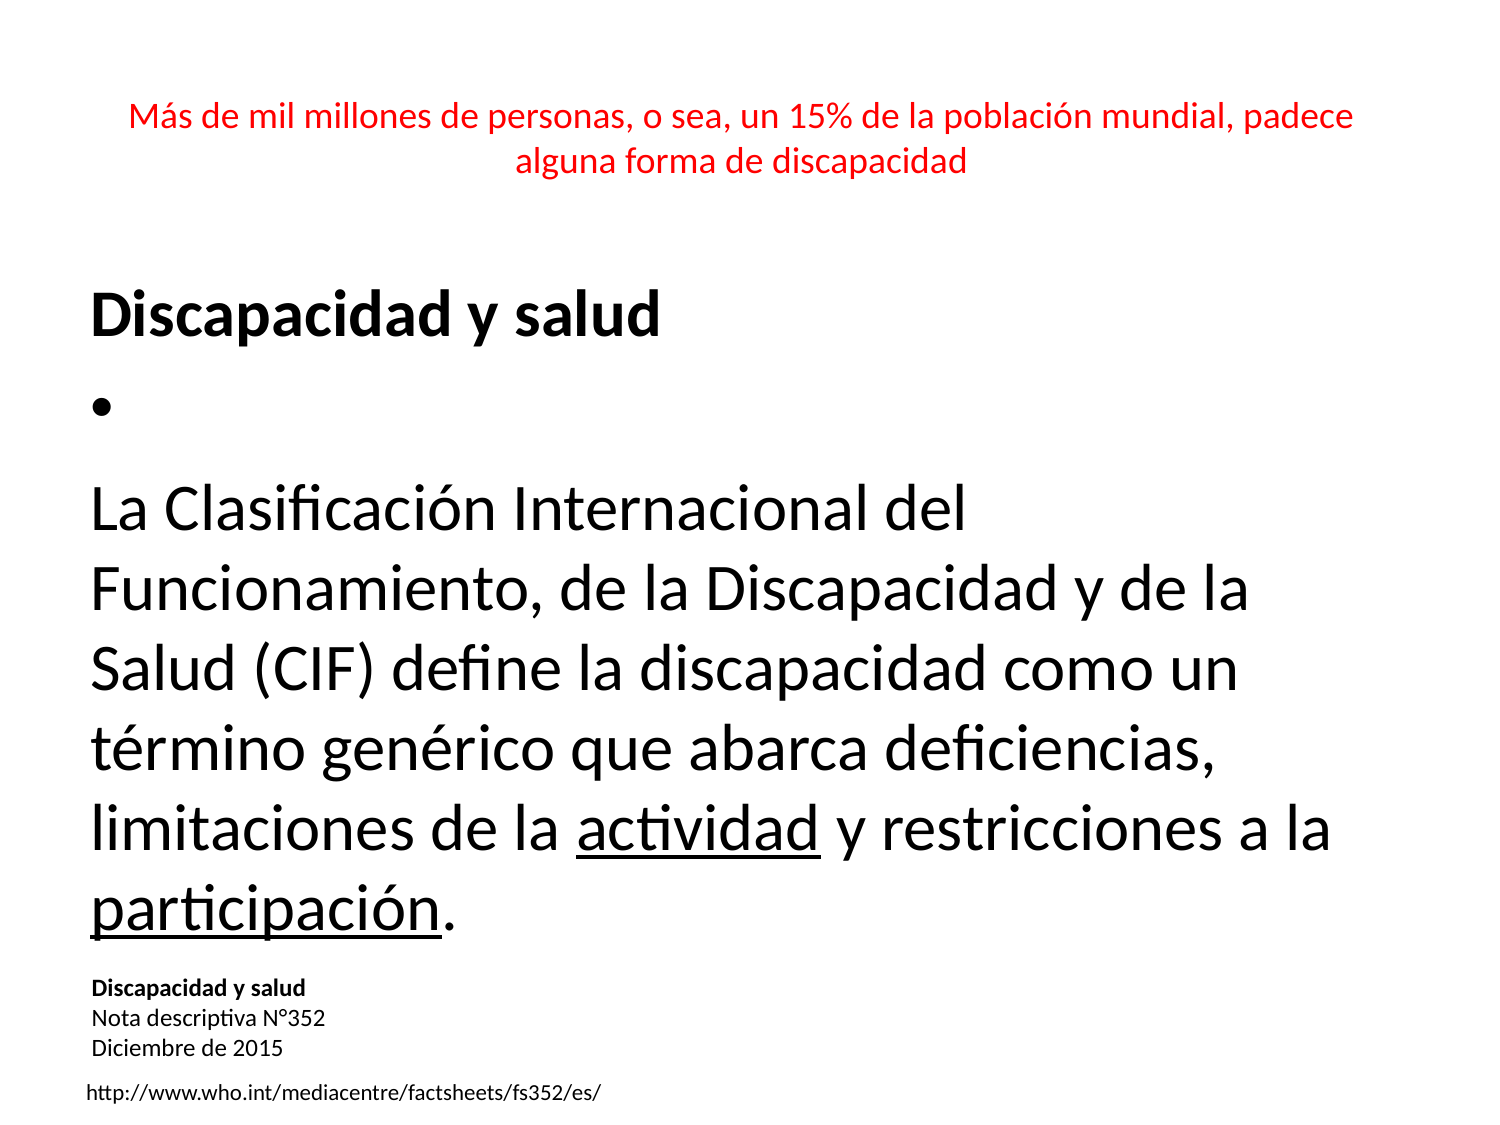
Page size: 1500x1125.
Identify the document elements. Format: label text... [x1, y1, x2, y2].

text_box http://www.who.int/mediacentre/factsheets/fs352/es/ [71, 1070, 821, 1113]
title Más de mil millones de personas, o sea, un 15% de la población mundial, padece alguna forma de discapacidad [66, 42, 1417, 231]
list Discapacidad y salud La Clasificación Internacional del Funcionamiento, de la Discapacidad y de la Salud (CIF) define la discapacidad como un término genérico que abarca deficiencias, limitaciones de la actividad y restricciones a la participación. [75, 262, 1426, 1005]
text_box Discapacidad y salud Nota descriptiva N°352 Diciembre de 2015 [77, 964, 827, 1069]
